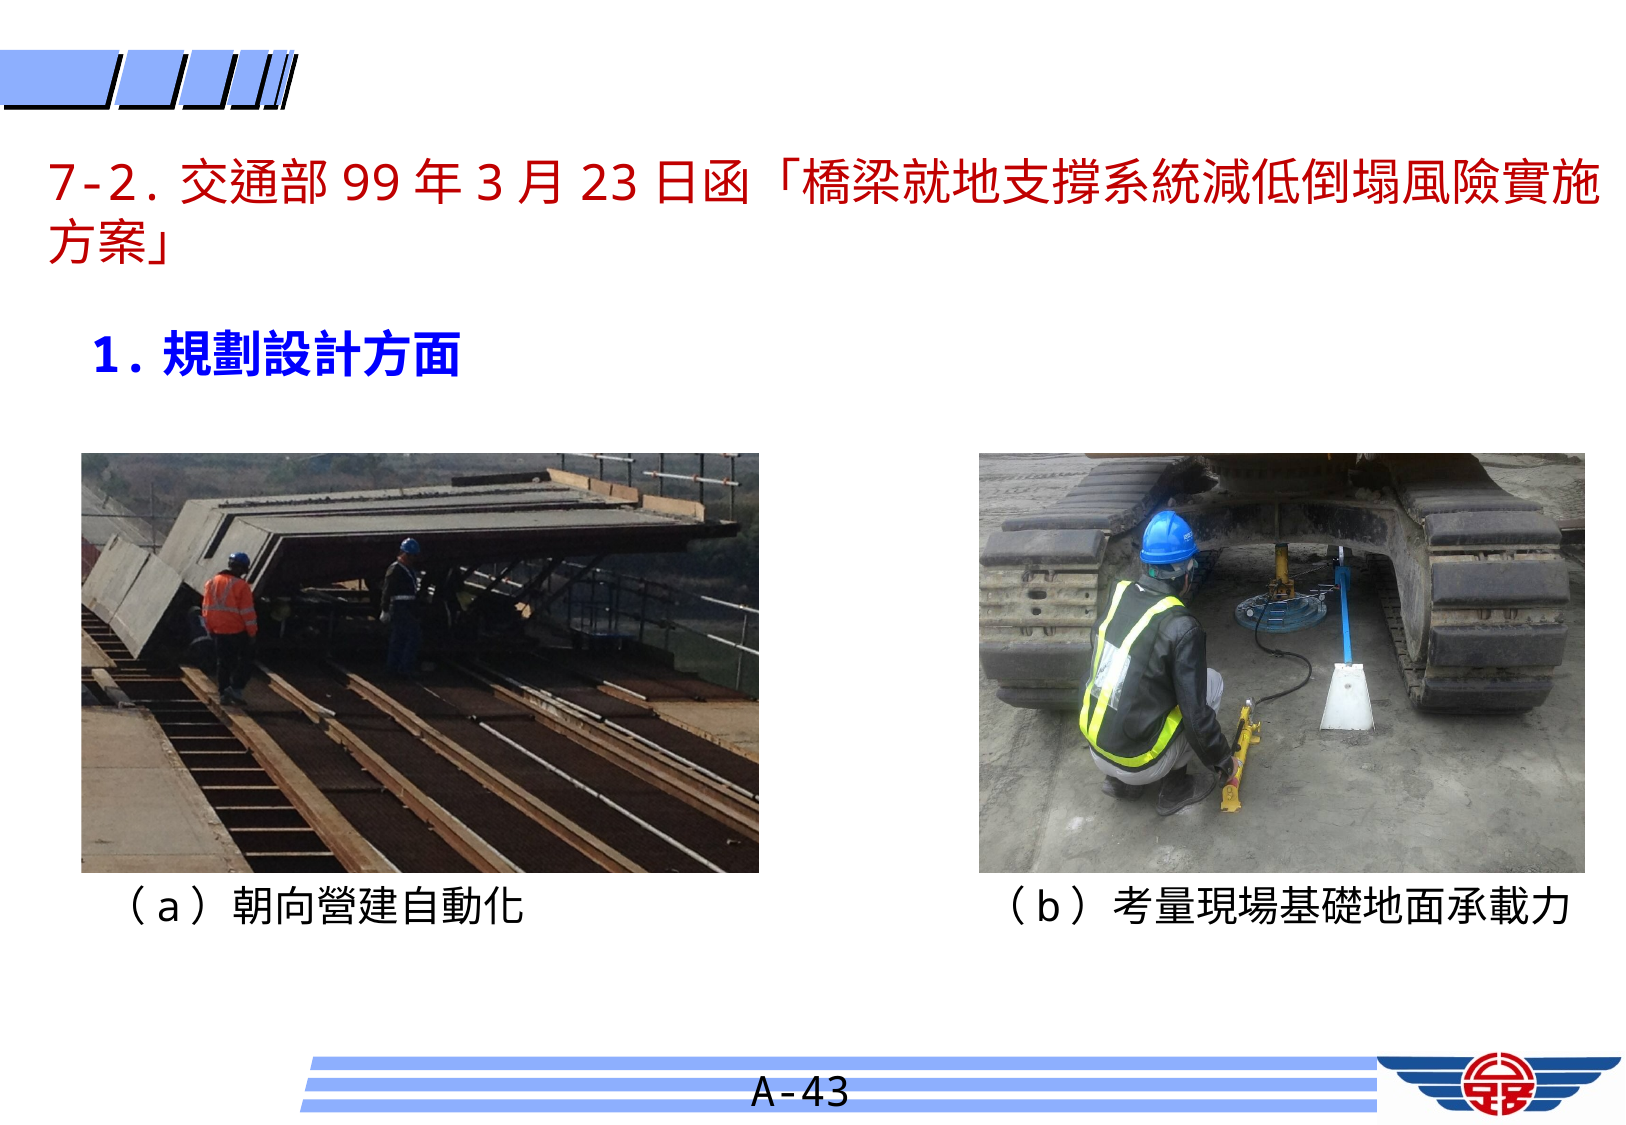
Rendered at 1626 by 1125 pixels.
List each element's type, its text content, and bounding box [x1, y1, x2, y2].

text_box 7-2.交通部99年3月23日函「橋梁就地支撐系統減低倒塌風險實施方案」 [32, 143, 1625, 278]
picture [979, 453, 1585, 873]
picture [81, 453, 759, 873]
text_box （b）考量現場基礎地面承載力 [969, 872, 1587, 937]
text_box 1.規劃設計方面 [76, 315, 888, 391]
text_box （a）朝向營建自動化 [89, 873, 540, 938]
